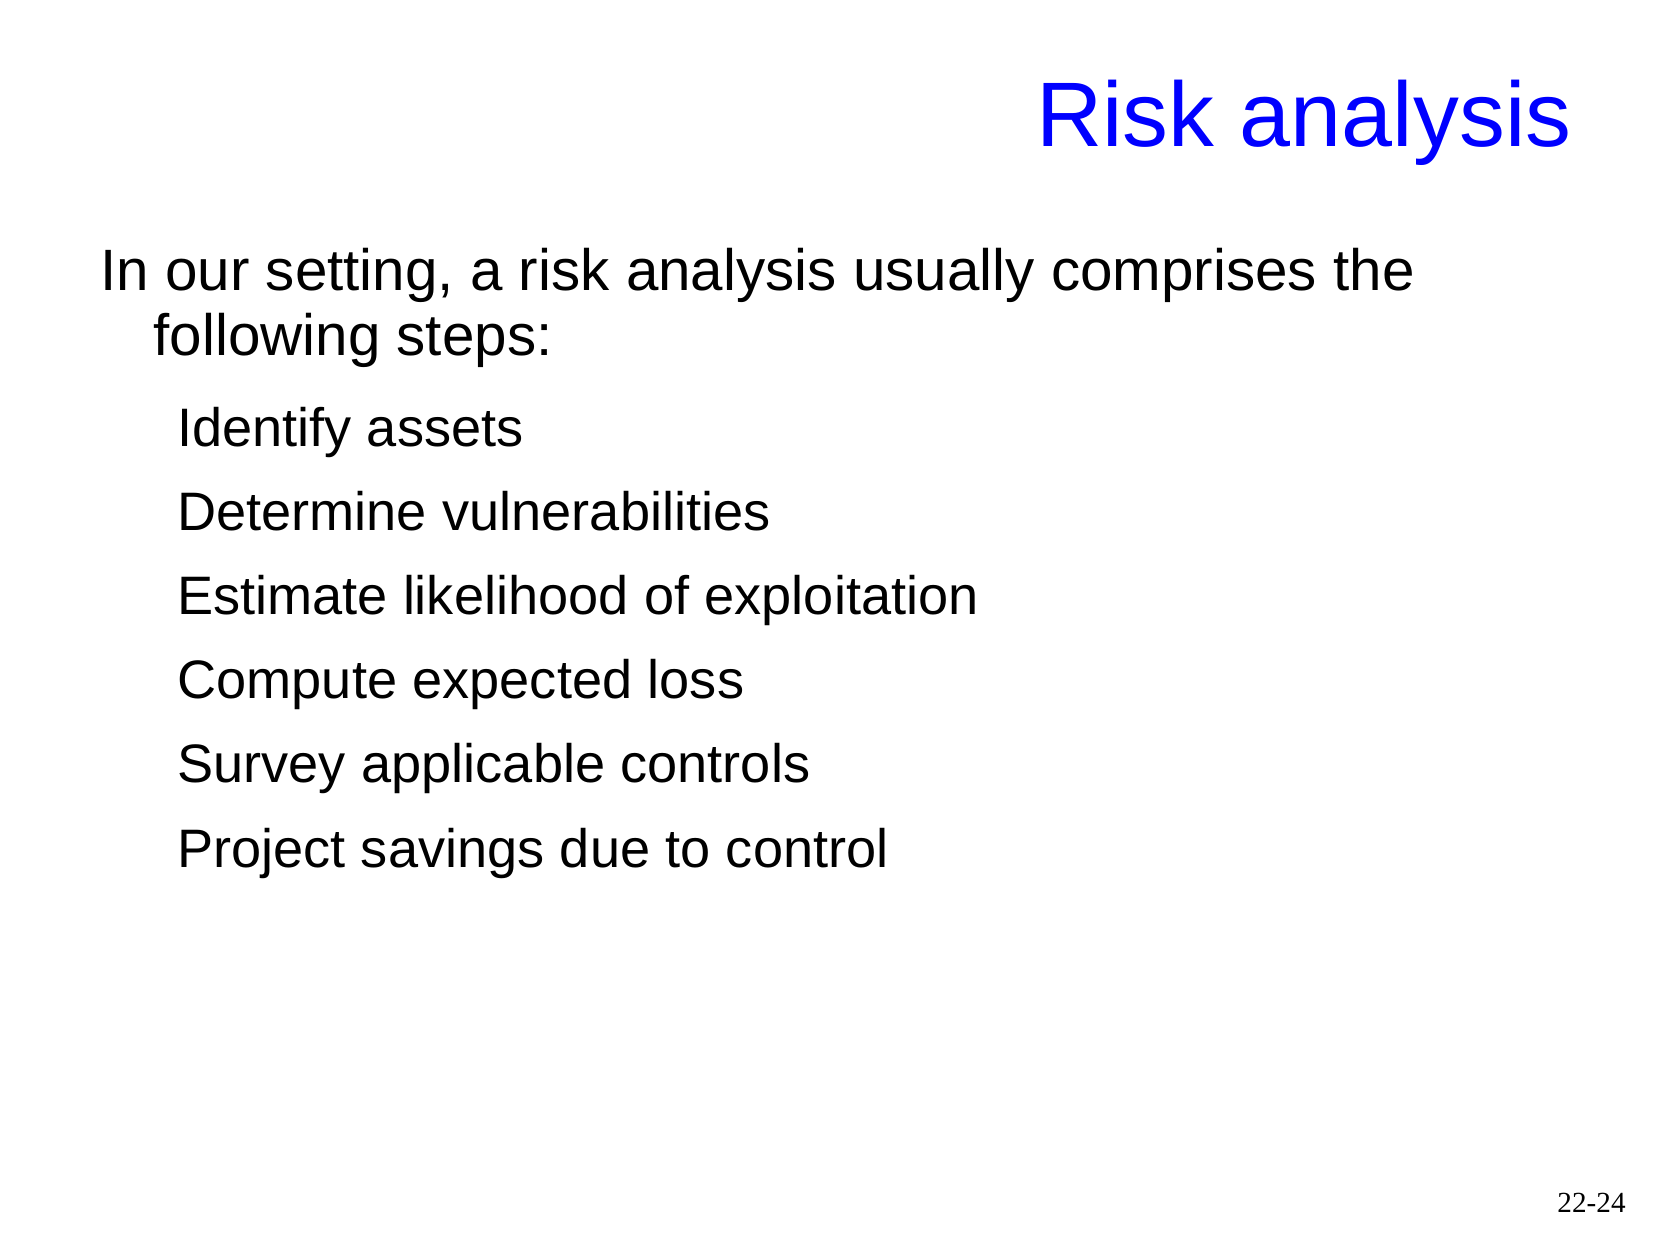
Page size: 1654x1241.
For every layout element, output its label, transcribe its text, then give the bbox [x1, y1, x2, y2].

list In our setting, a risk analysis usually comprises the following steps: Identify assets Determine vulnerabilities Estimate likelihood of exploitation Compute expected loss Survey applicable controls Project savings due to control [82, 237, 1571, 1156]
title Risk analysis [84, 18, 1573, 211]
